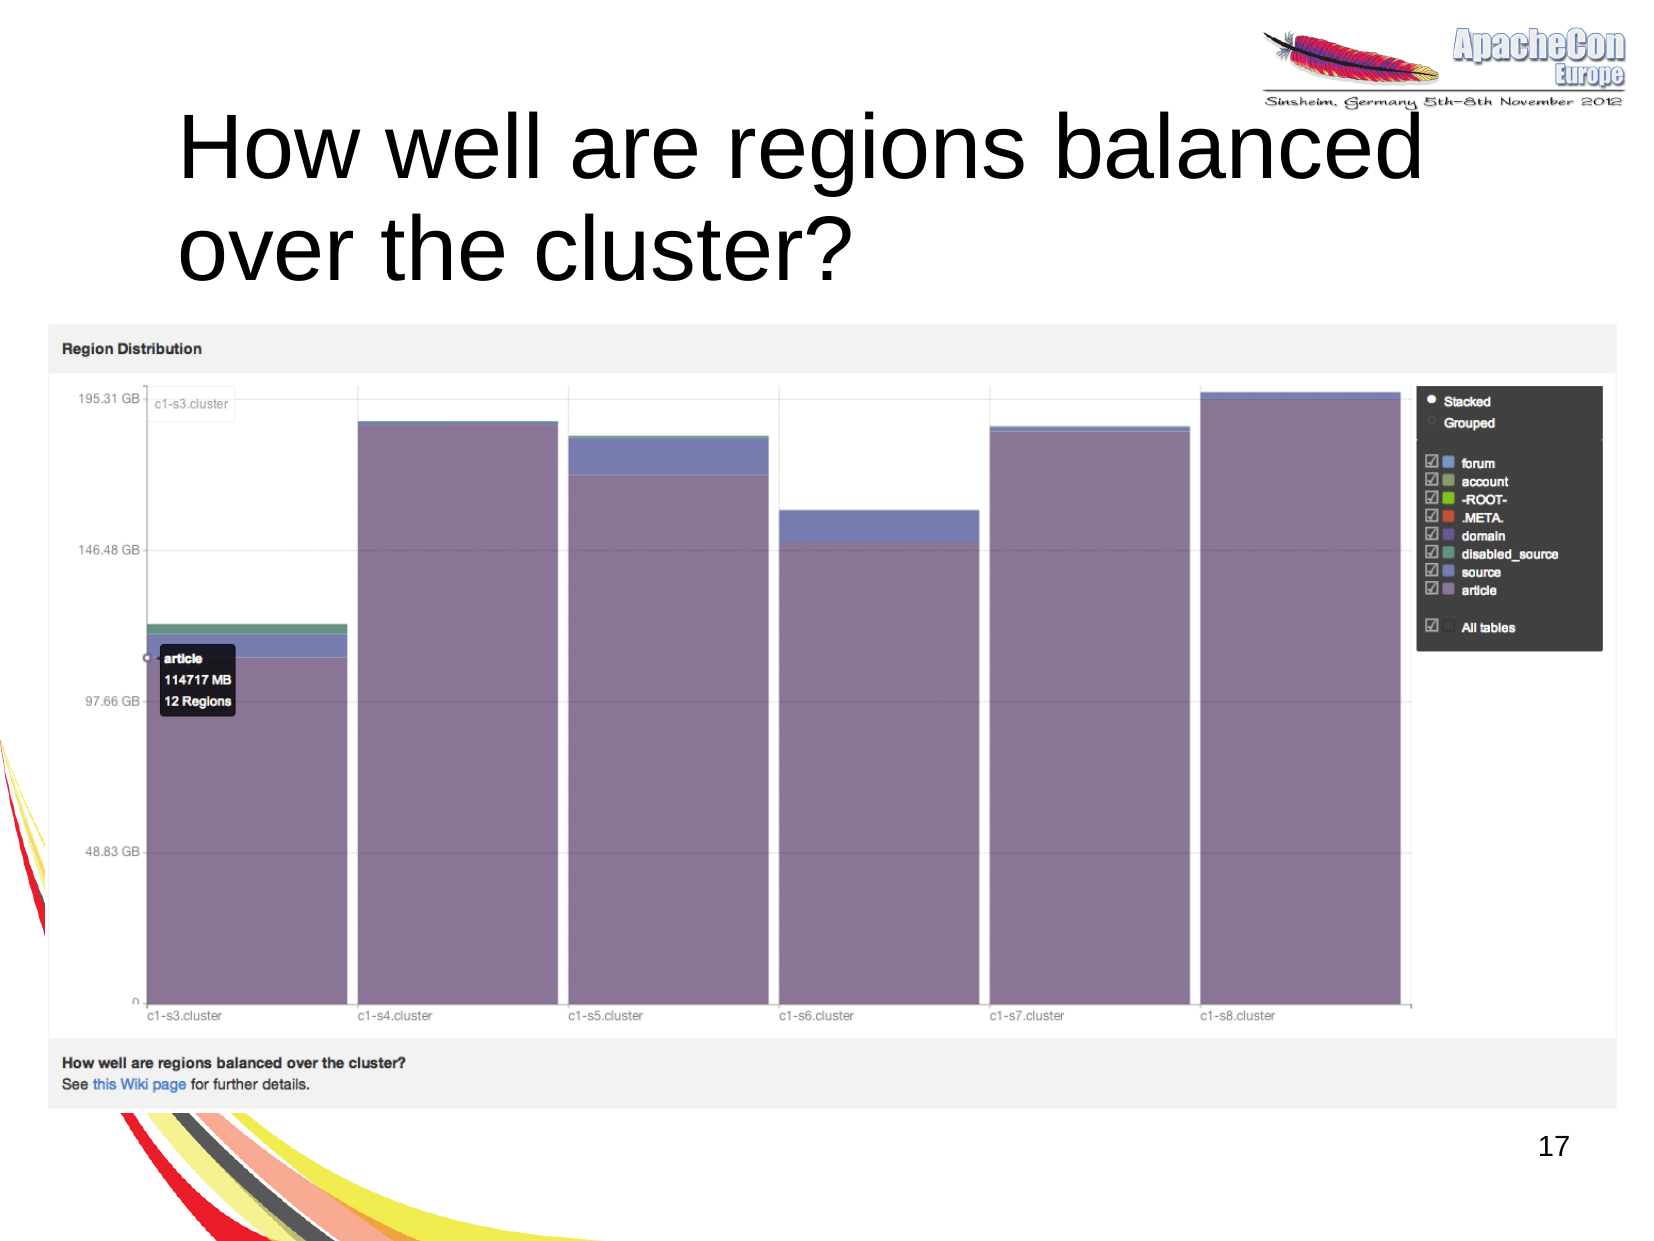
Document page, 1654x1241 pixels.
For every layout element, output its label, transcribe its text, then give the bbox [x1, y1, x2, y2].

title How well are regions balanced over the cluster? [177, 95, 1535, 301]
picture [0, 0, 1653, 1241]
